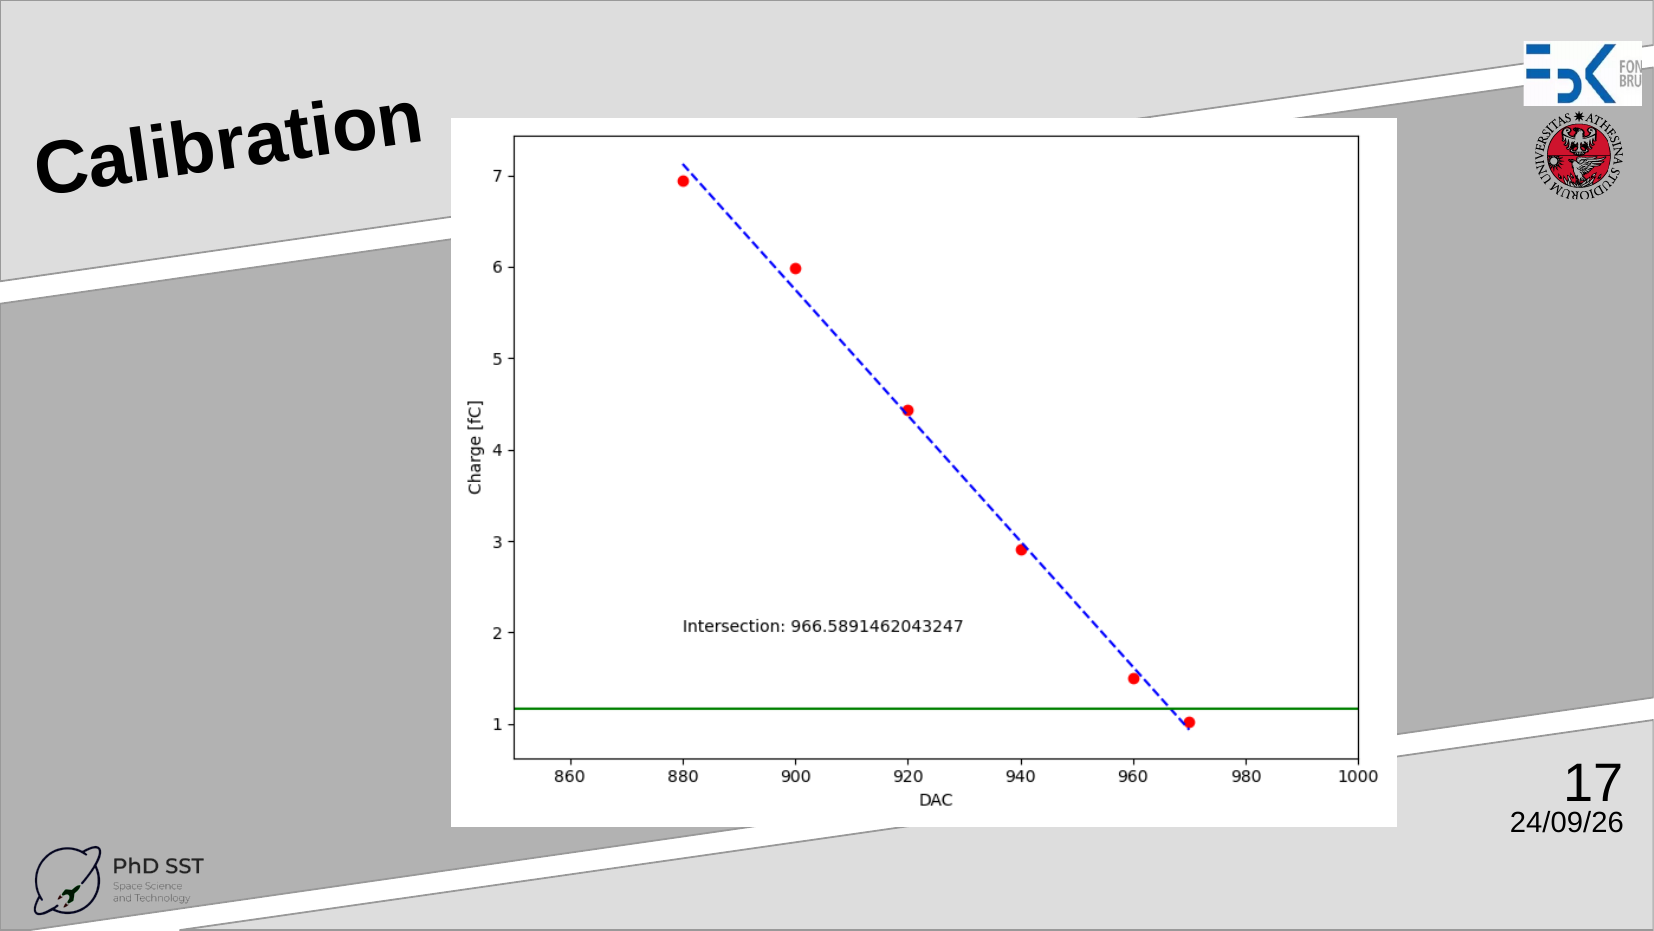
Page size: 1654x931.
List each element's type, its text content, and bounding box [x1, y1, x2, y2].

picture [1523, 41, 1642, 106]
title Calibration [22, 0, 670, 254]
picture [29, 840, 207, 916]
picture [451, 118, 1397, 827]
picture [1535, 111, 1625, 200]
